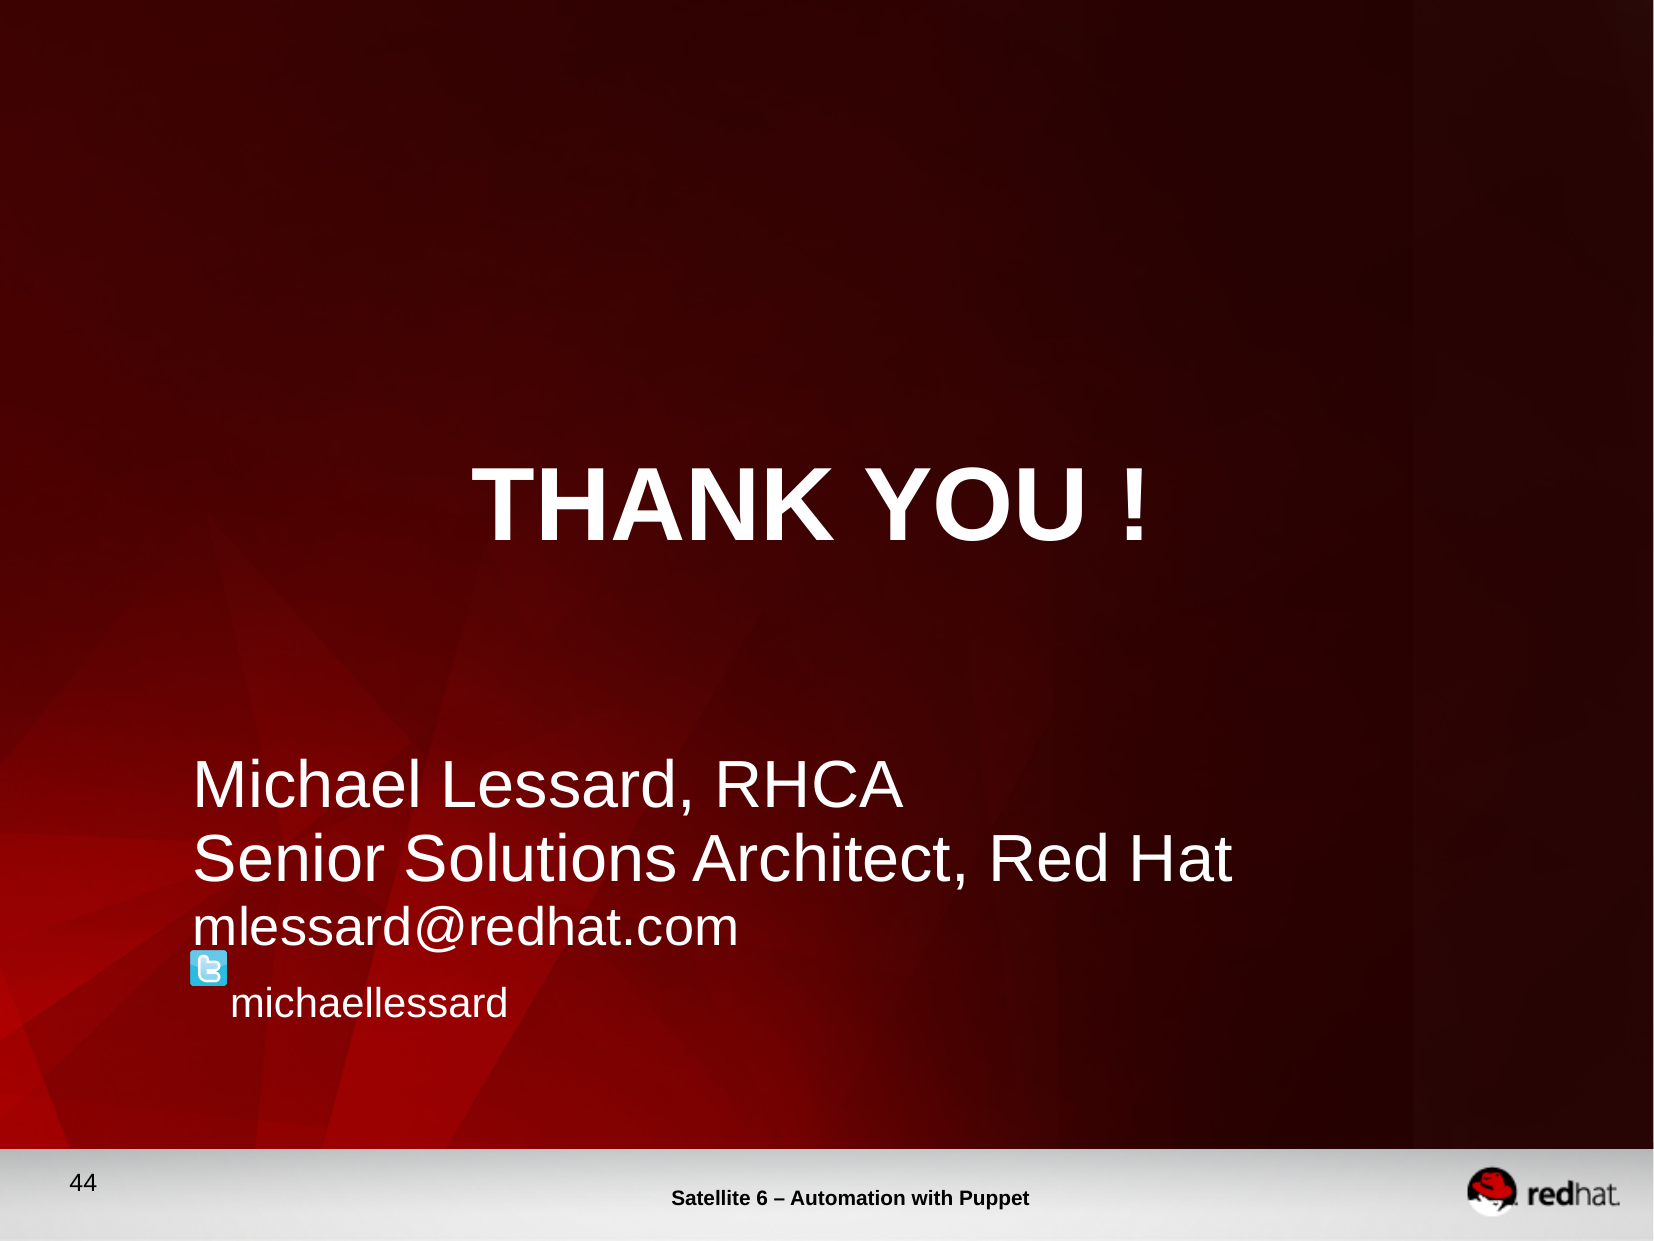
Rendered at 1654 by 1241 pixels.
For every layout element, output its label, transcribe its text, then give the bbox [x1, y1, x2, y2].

picture [0, 0, 1654, 1241]
text_box Michael Lessard, RHCA Senior Solutions Architect, Red Hat mlessard@redhat.com michaellessard [178, 701, 1445, 1152]
title THANK YOU ! [82, 262, 1571, 862]
